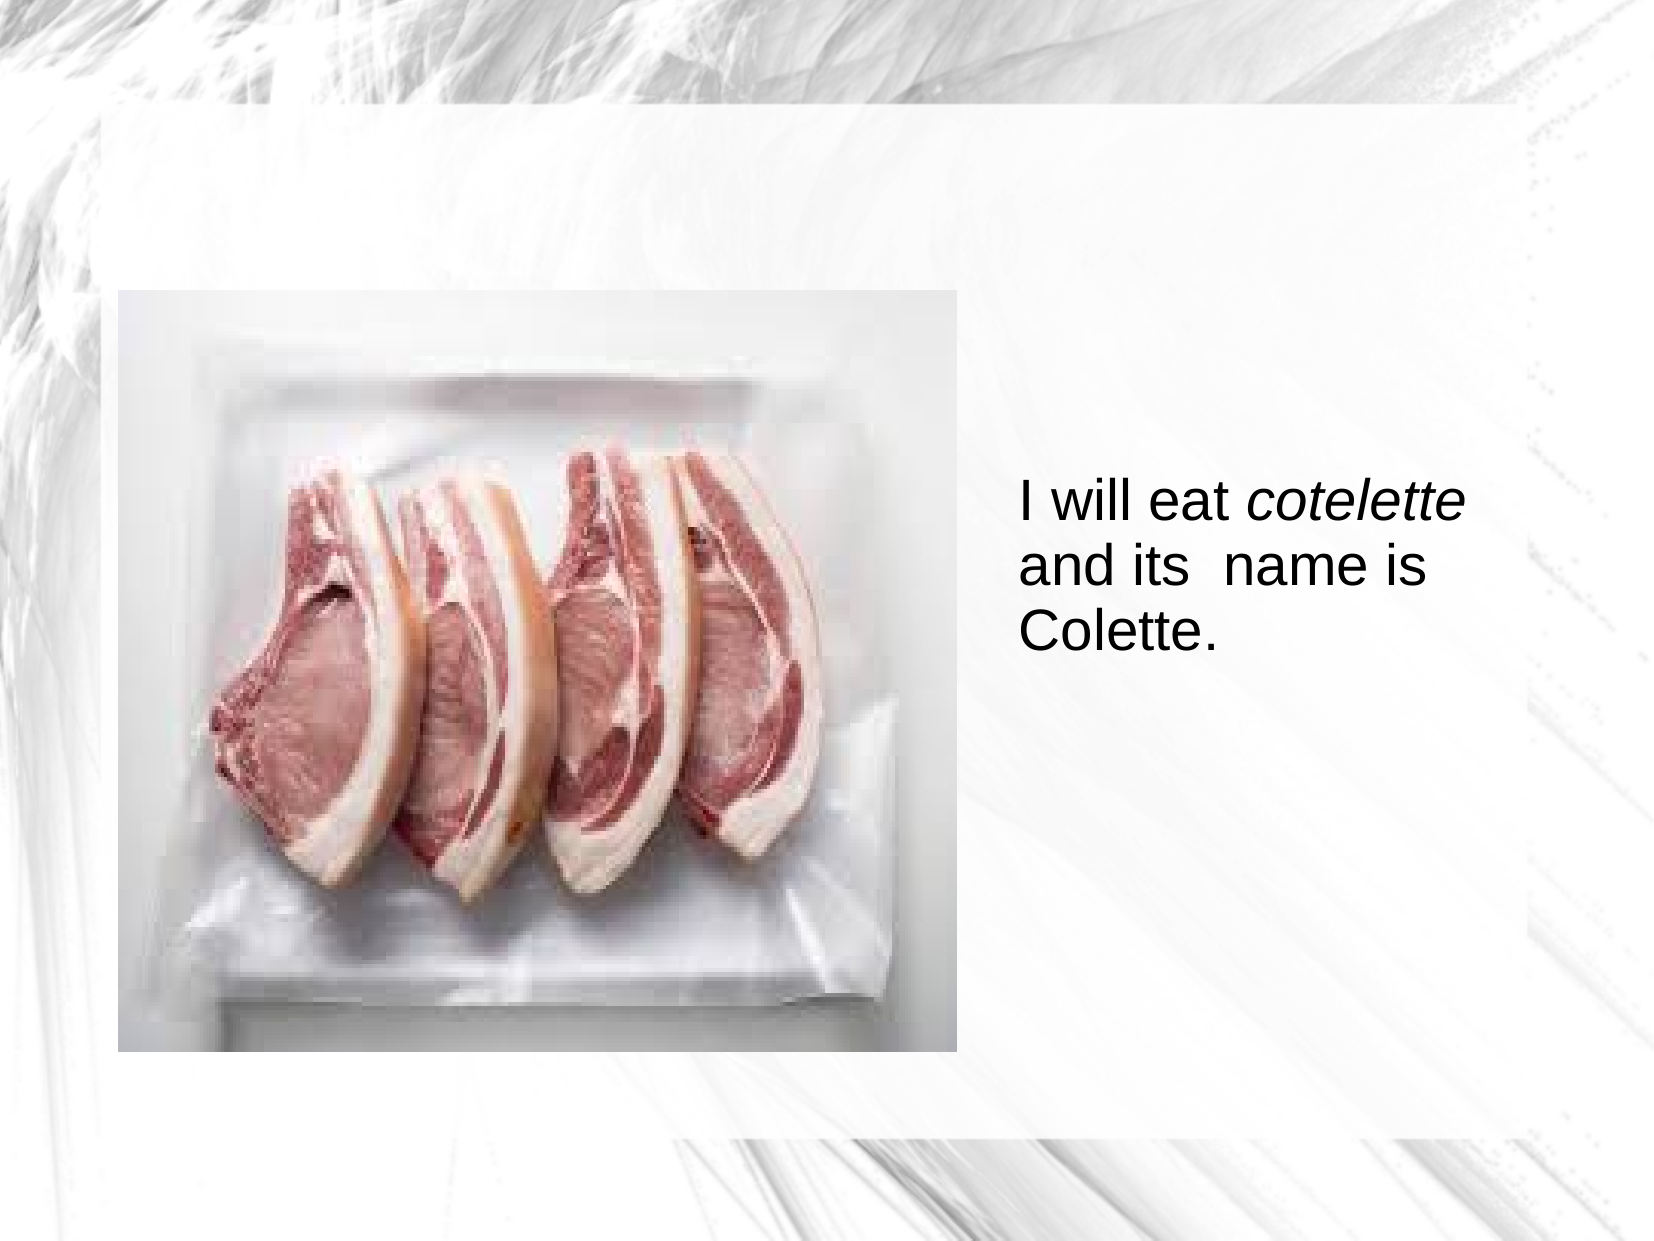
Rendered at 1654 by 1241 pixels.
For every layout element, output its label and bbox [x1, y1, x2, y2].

picture [0, 0, 1654, 1241]
list [118, 319, 1571, 1040]
